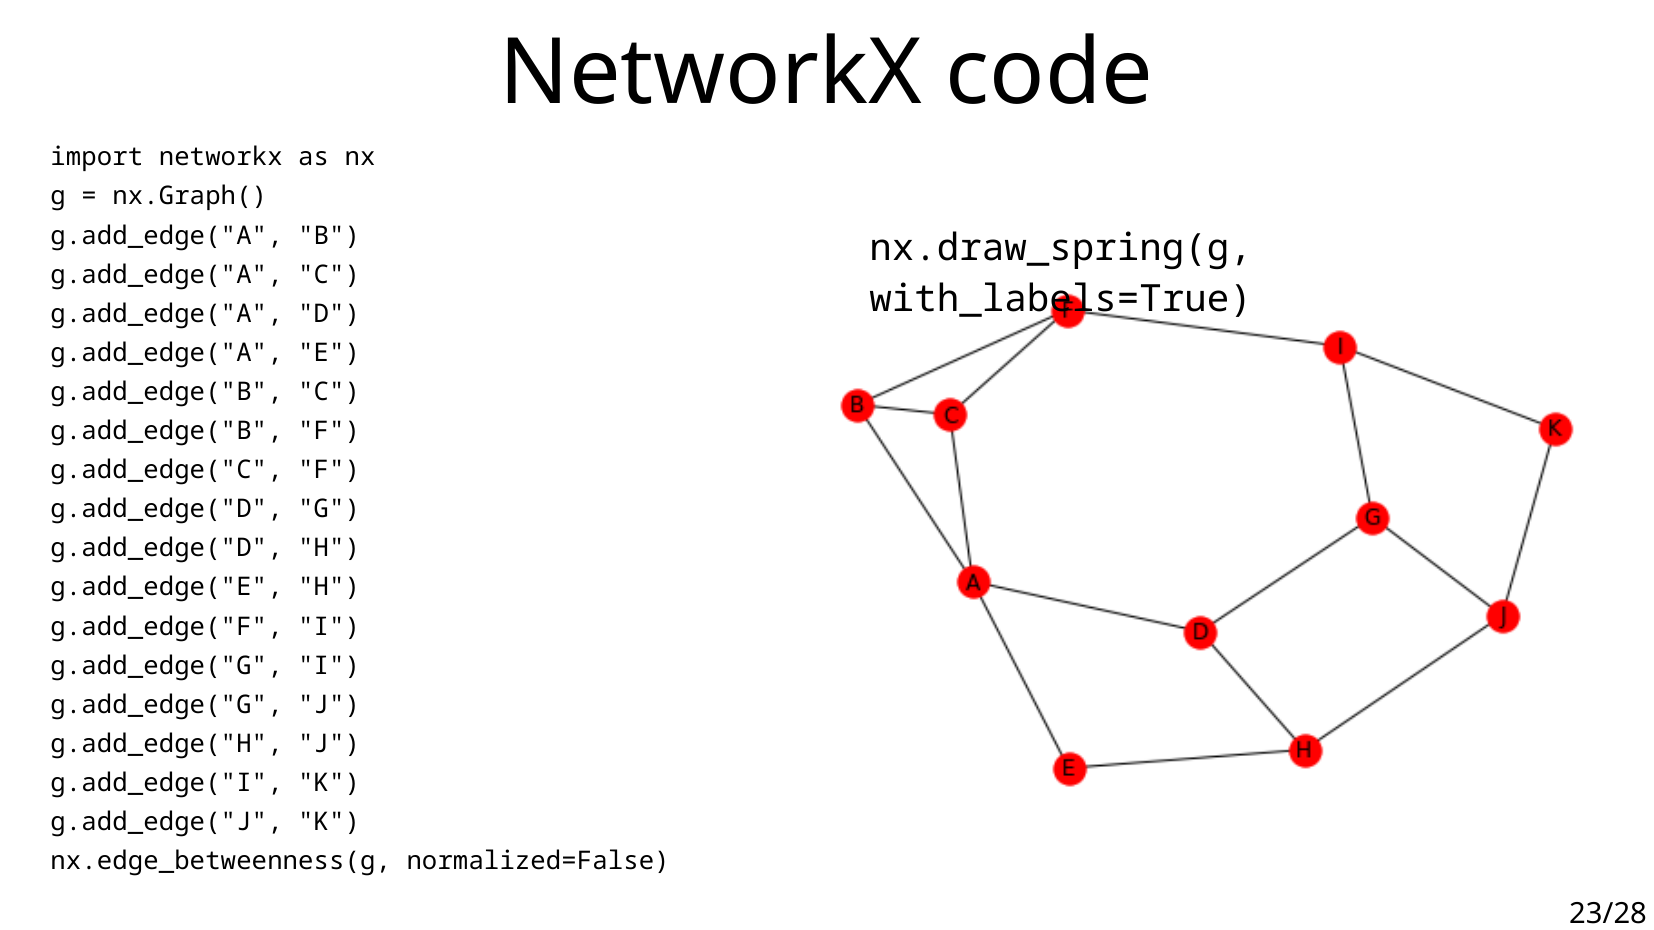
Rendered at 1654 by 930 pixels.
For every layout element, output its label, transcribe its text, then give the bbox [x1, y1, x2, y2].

text_box nx.draw_spring(g, with_labels=True) [854, 213, 1605, 316]
picture [745, 260, 1617, 845]
list import networkx as nx g = nx.Graph() g.add_edge("A", "B") g.add_edge("A", "C") g.add_edge("A", "D") g.add_edge("A", "E") g.add_edge("B", "C") g.add_edge("B", "F") g.add_edge("C", "F") g.add_edge("D", "G") g.add_edge("D", "H") g.add_edge("E", "H") g.add_edge("F", "I") g.add_edge("G", "I") g.add_edge("G", "J") g.add_edge("H", "J") g.add_edge("I", "K") g.add_edge("J", "K") nx.edge_betweenness(g, normalized=False) [50, 138, 951, 918]
title NetworkX code [82, 1, 1571, 135]
